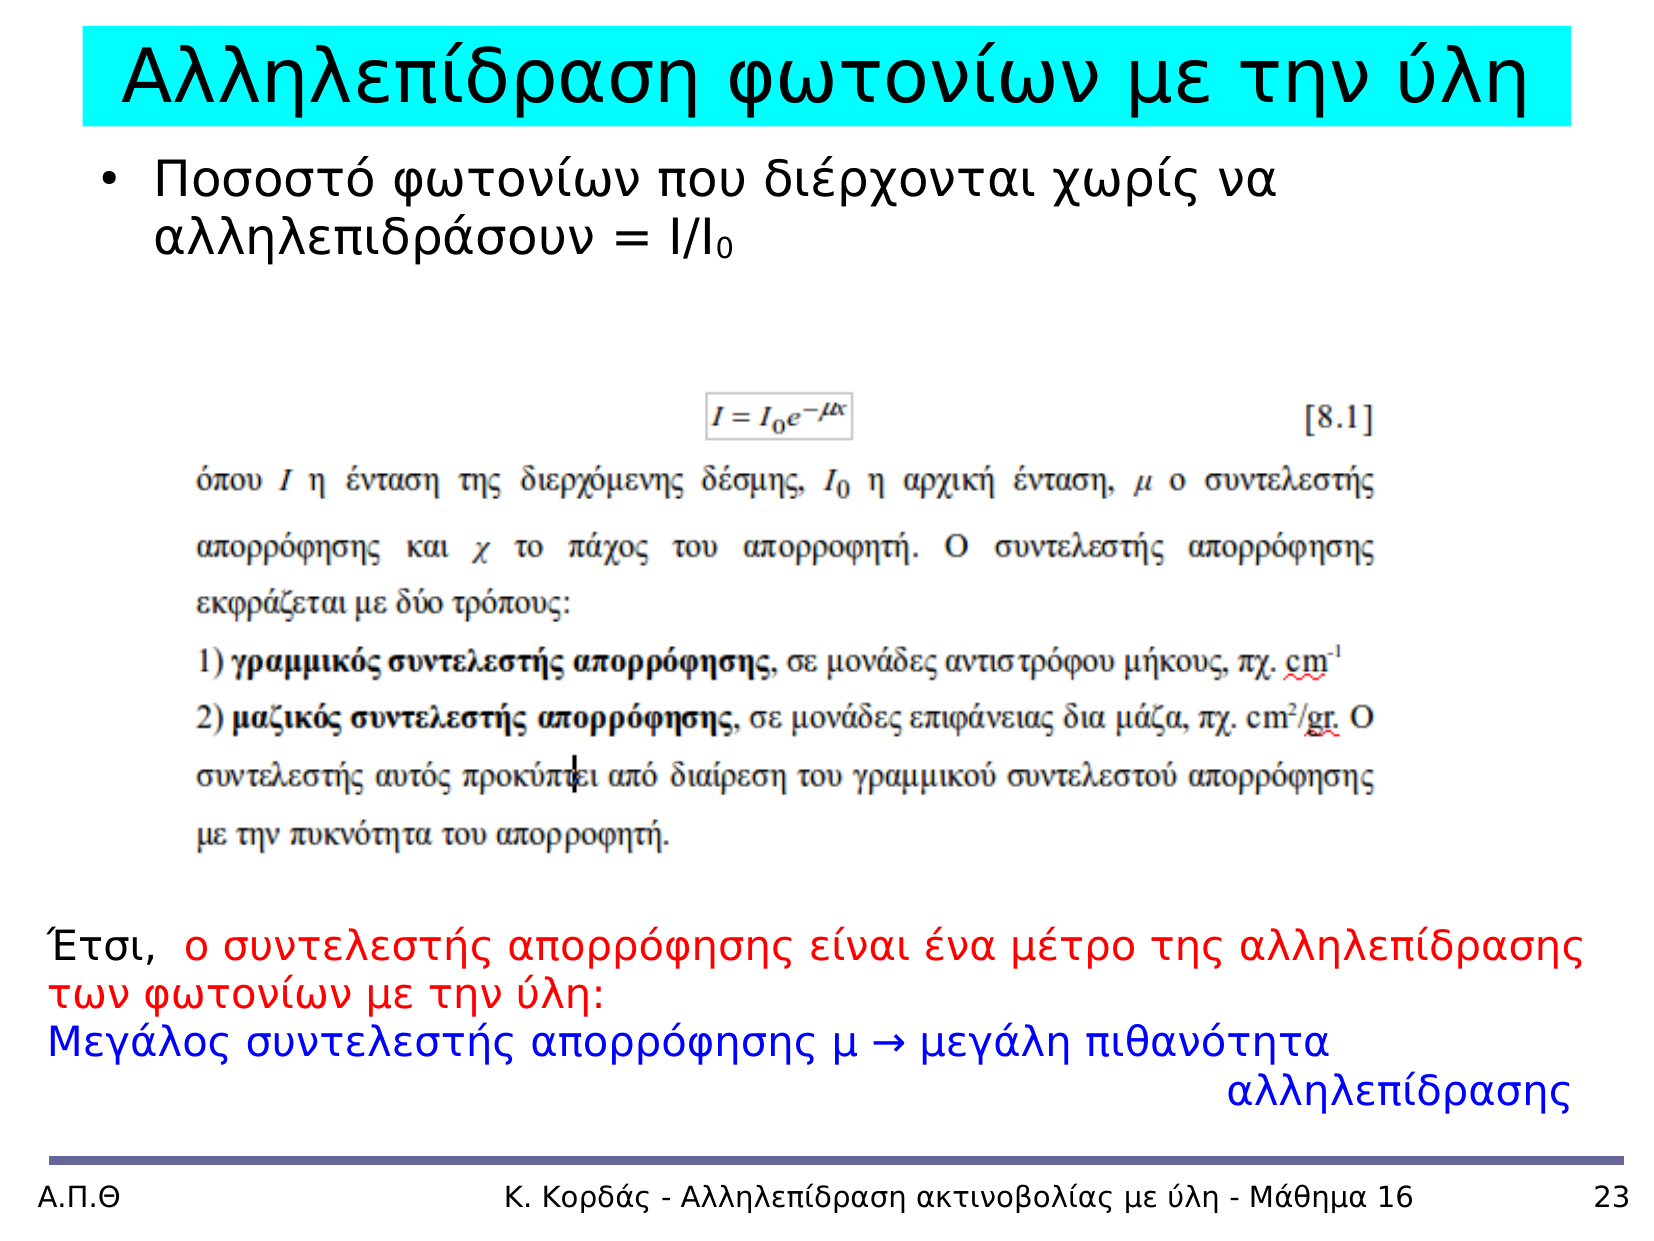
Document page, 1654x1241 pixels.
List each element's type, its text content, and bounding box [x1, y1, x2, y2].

title Αλληλεπίδραση φωτονίων με την ύλη [82, 25, 1571, 127]
list Ποσοστό φωτονίων που διέρχονται χωρίς να αλληλεπιδράσουν = Ι/Ι0 [82, 150, 1571, 913]
picture [180, 374, 1388, 864]
text_box Έτσι, ο συντελεστής απορρόφησης είναι ένα μέτρο της αλληλεπίδρασης των φωτονίων με την ύλη: Μεγάλος συντελεστής απορρόφησης μ → μεγάλη πιθανότητα αλληλεπίδρασης [32, 913, 1616, 1125]
